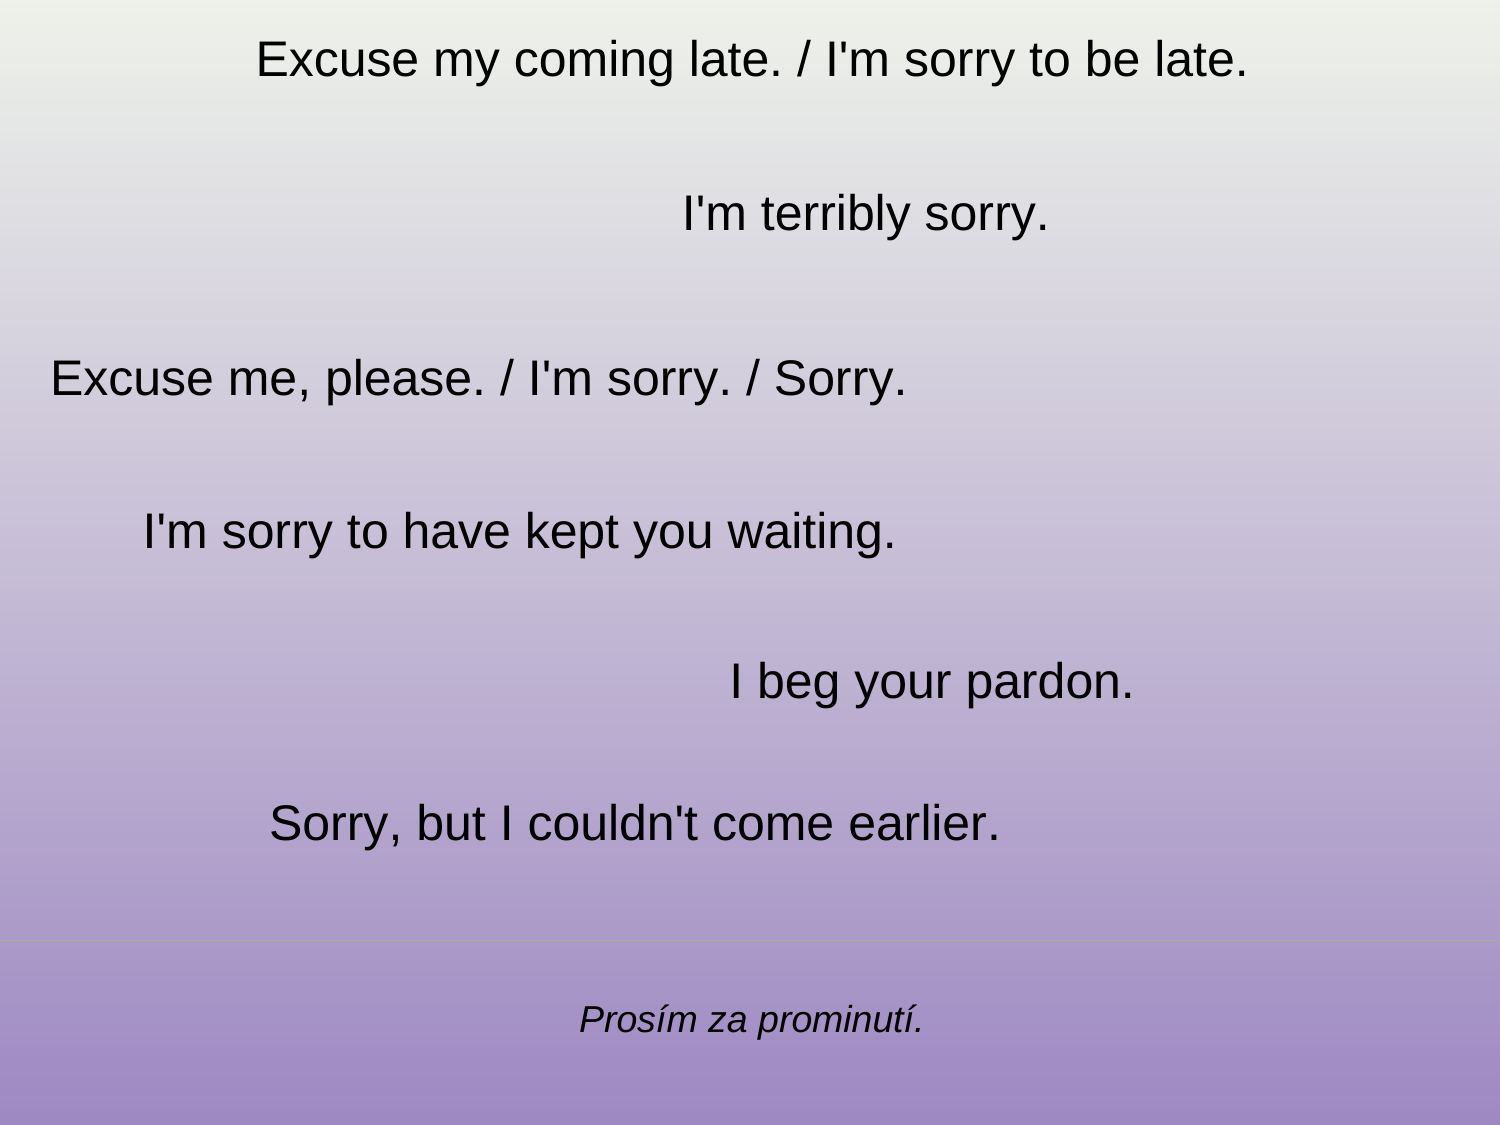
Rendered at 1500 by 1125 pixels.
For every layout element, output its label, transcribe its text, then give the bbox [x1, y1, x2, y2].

text_box Excuse my coming late. / I'm sorry to be late. [5, 18, 1500, 95]
text_box I'm terribly sorry. [667, 172, 1066, 249]
text_box I beg your pardon. [714, 640, 1500, 716]
text_box I'm sorry to have kept you waiting. [127, 491, 913, 567]
text_box Prosím za prominutí. [564, 987, 940, 1049]
text_box Sorry, but I couldn't come earlier. [254, 782, 1017, 858]
text_box Excuse me, please. / I'm sorry. / Sorry. [35, 337, 1500, 414]
